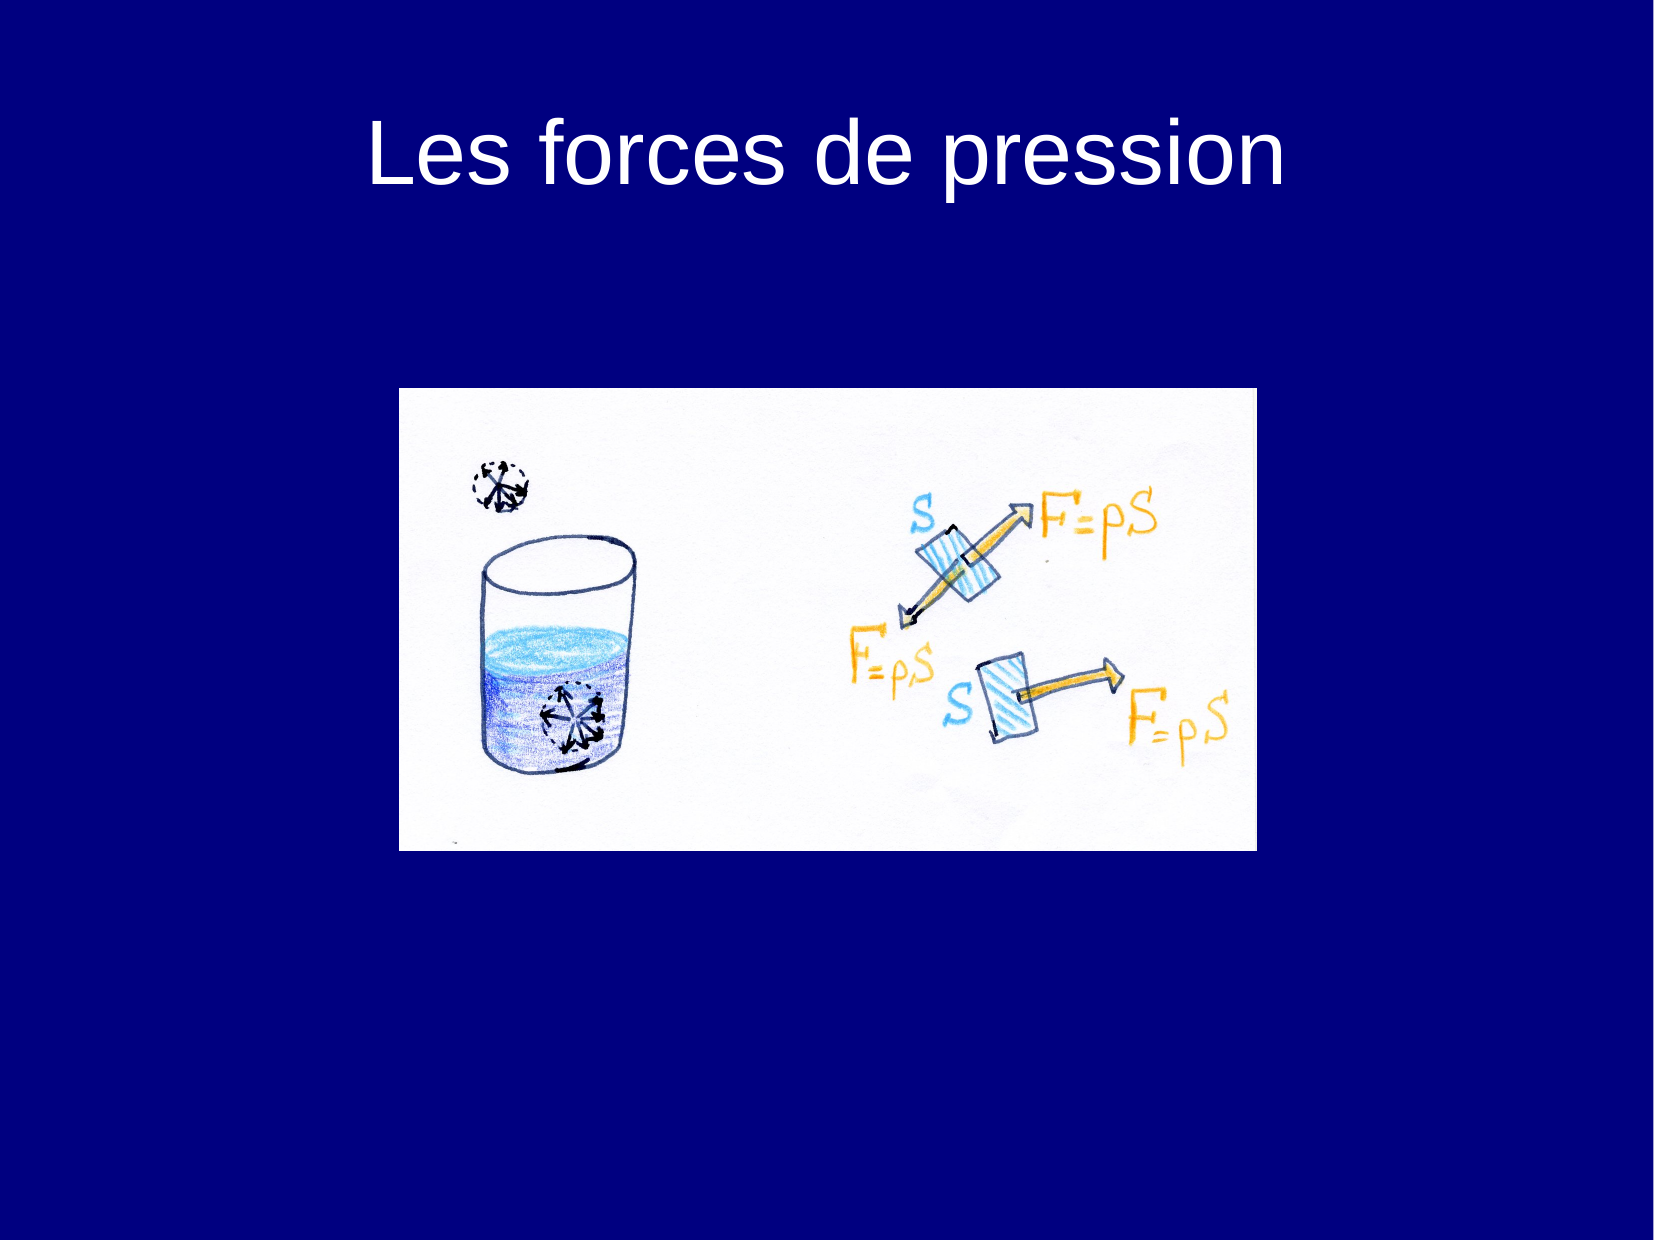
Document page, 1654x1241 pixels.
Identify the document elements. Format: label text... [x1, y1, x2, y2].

title Les forces de pression [82, 49, 1571, 257]
picture [399, 388, 1257, 851]
